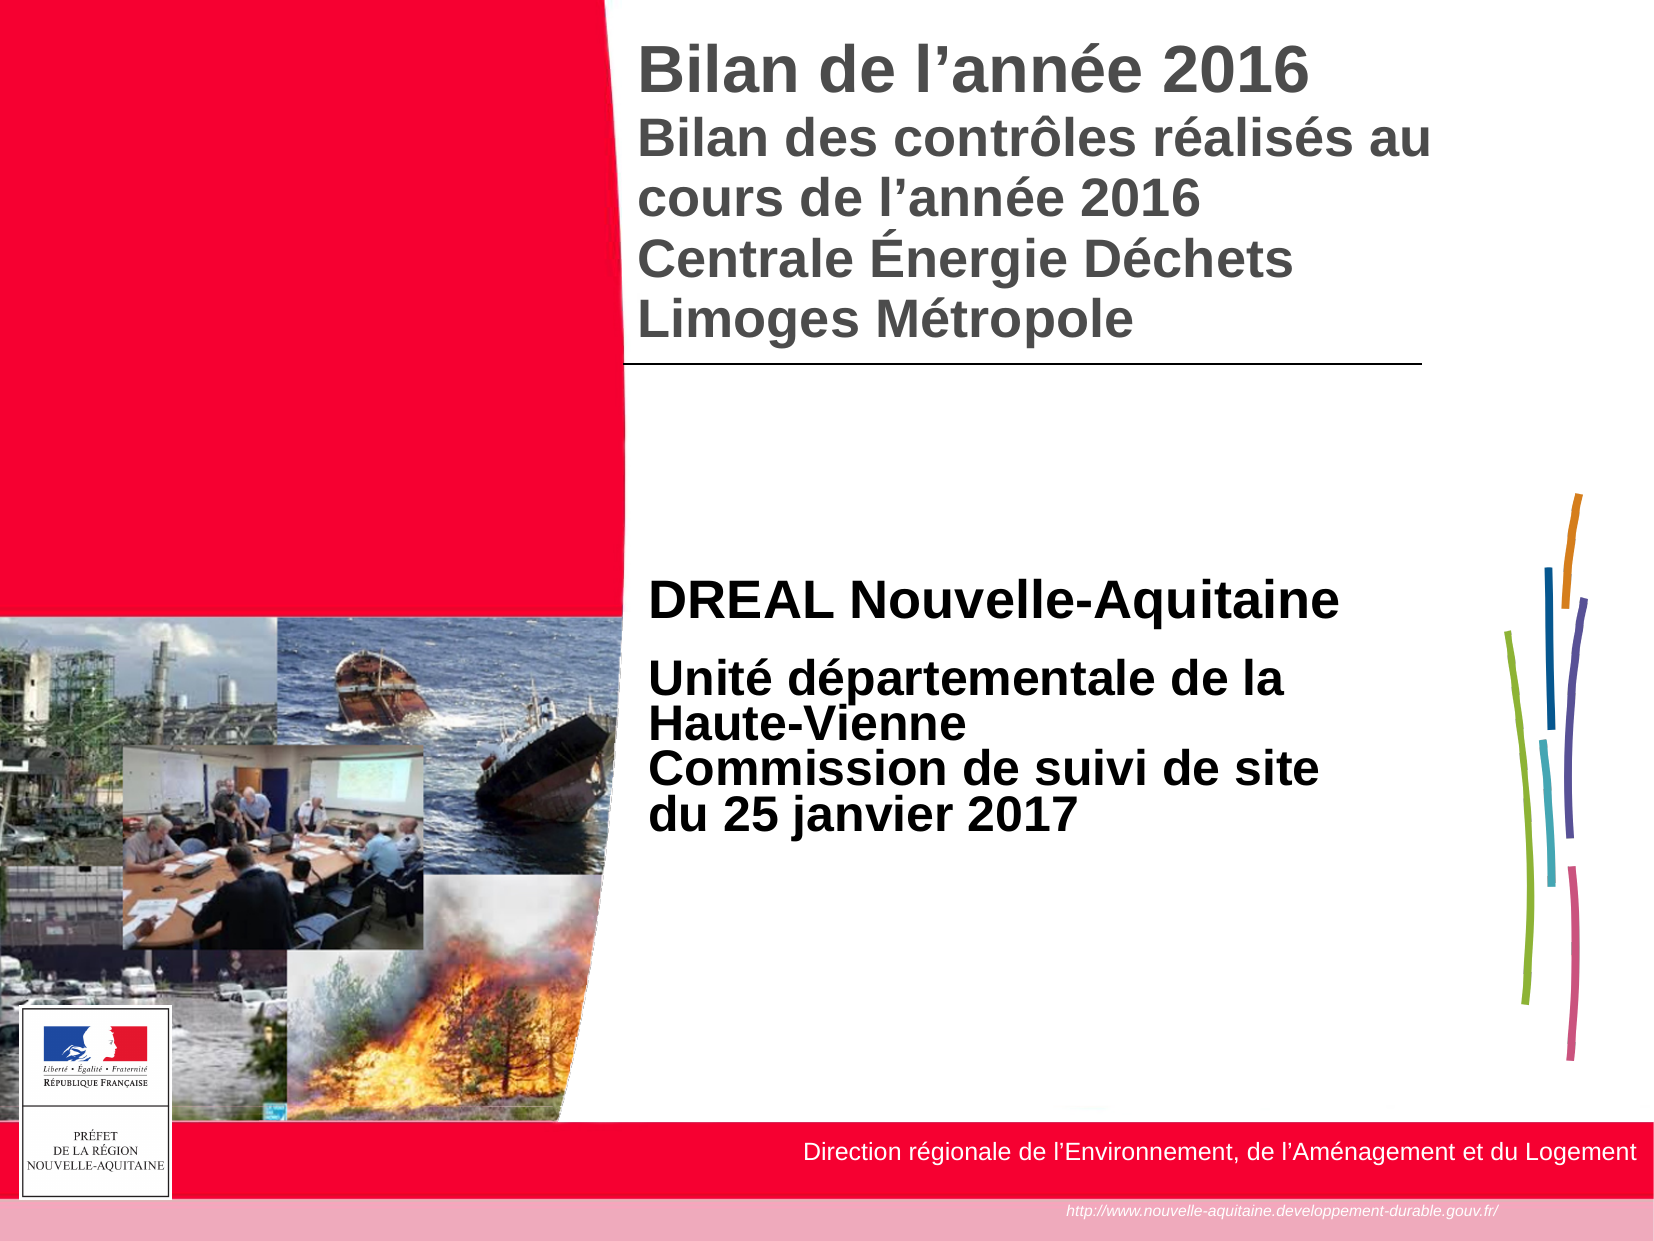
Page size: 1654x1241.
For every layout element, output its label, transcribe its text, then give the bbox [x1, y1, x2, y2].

picture [0, 0, 1654, 1241]
subtitle DREAL Nouvelle-Aquitaine Unité départementale de la Haute-Vienne Commission de suivi de site du 25 janvier 2017 [648, 568, 1436, 902]
title Bilan de l’année 2016 Bilan des contrôles réalisés au cours de l’année 2016 Centrale Énergie Déchets Limoges Métropole [637, 32, 1582, 350]
